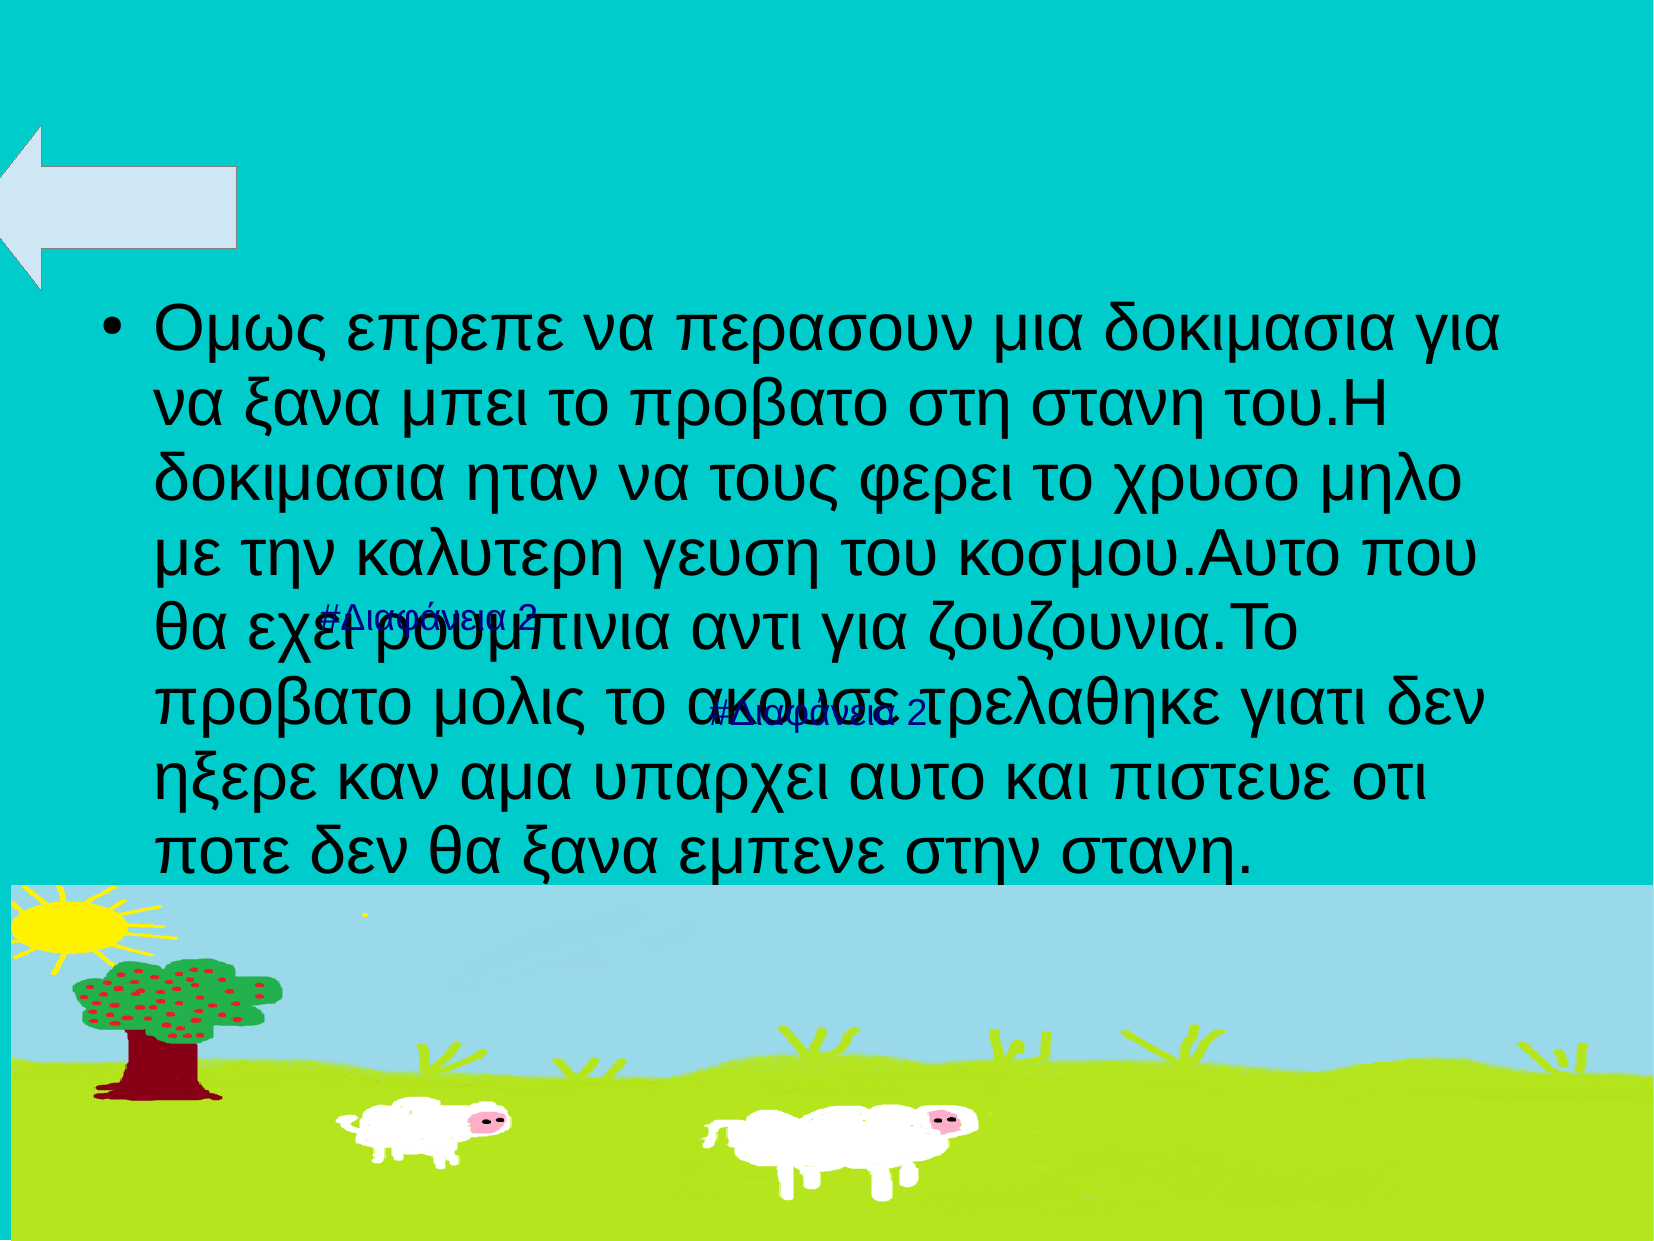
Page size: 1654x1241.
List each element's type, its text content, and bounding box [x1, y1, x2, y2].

text_box #Διαφάνεια 2 [304, 589, 554, 647]
picture [11, 885, 1654, 1241]
list Ομως επρεπε να περασουν μια δοκιμασια για να ξανα μπει το προβατο στη στανη του.Η δοκιμασια ηταν να τους φερει το χρυσο μηλο με την καλυτερη γευση του κοσμου.Αυτο που θα εχει ρουμπινια αντι για ζουζουνια.Το προβατο μολις το ακουσε τρελαθηκε γιατι δεν ηξερε καν αμα υπαρχει αυτο και πιστευε οτι ποτε δεν θα ξανα εμπενε στην στανη. [709, 290, 1538, 885]
text_box #Διαφάνεια 2 [694, 683, 968, 755]
text_box [0, 124, 709, 1241]
